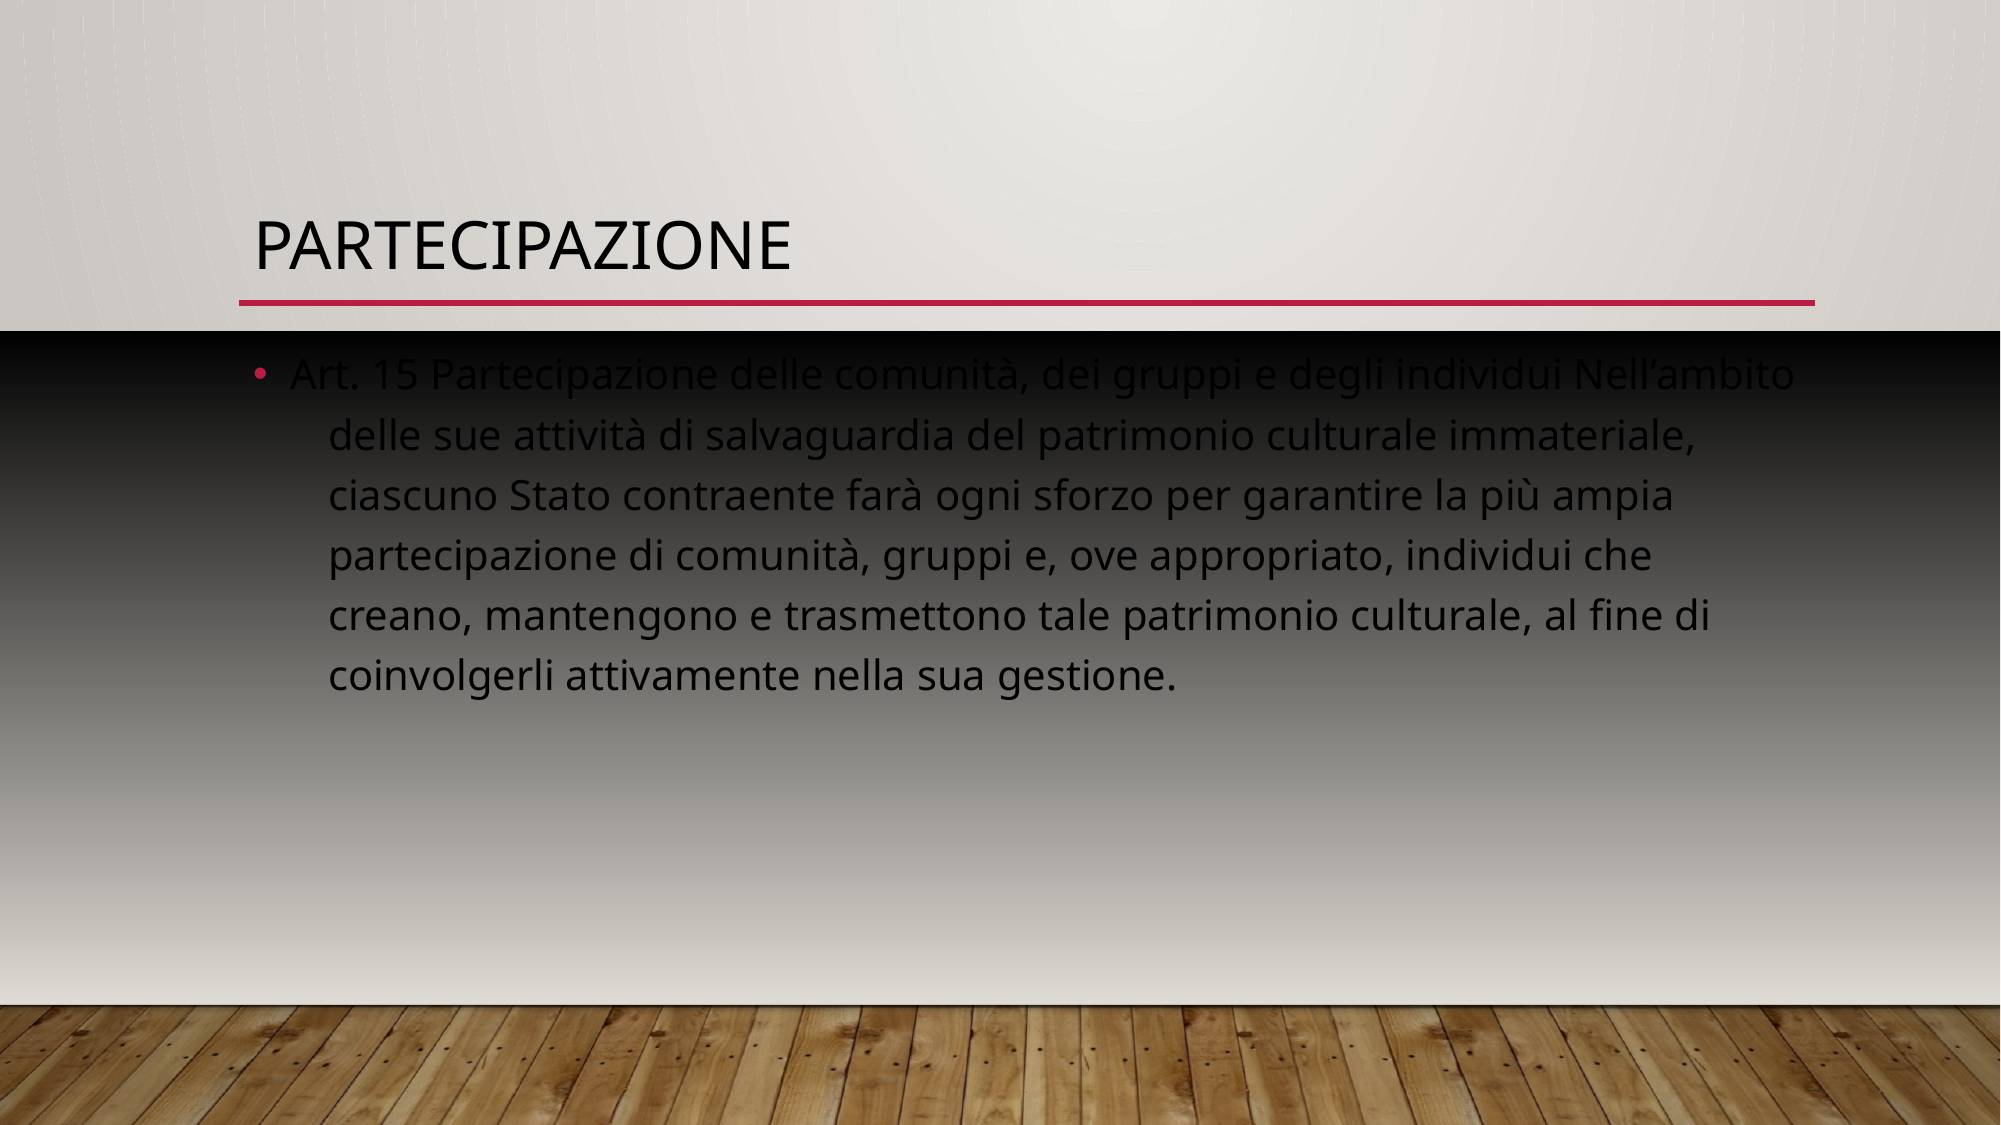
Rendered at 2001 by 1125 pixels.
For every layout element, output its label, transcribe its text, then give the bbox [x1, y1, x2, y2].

list Art. 15 Partecipazione delle comunità, dei gruppi e degli individui Nell’ambito delle sue attività di salvaguardia del patrimonio culturale immateriale, ciascuno Stato contraente farà ogni sforzo per garantire la più ampia partecipazione di comunità, gruppi e, ove appropriato, individui che creano, mantengono e trasmettono tale patrimonio culturale, al fine di coinvolgerli attivamente nella sua gestione. [238, 330, 1814, 897]
title partecipazione [238, 131, 1814, 305]
